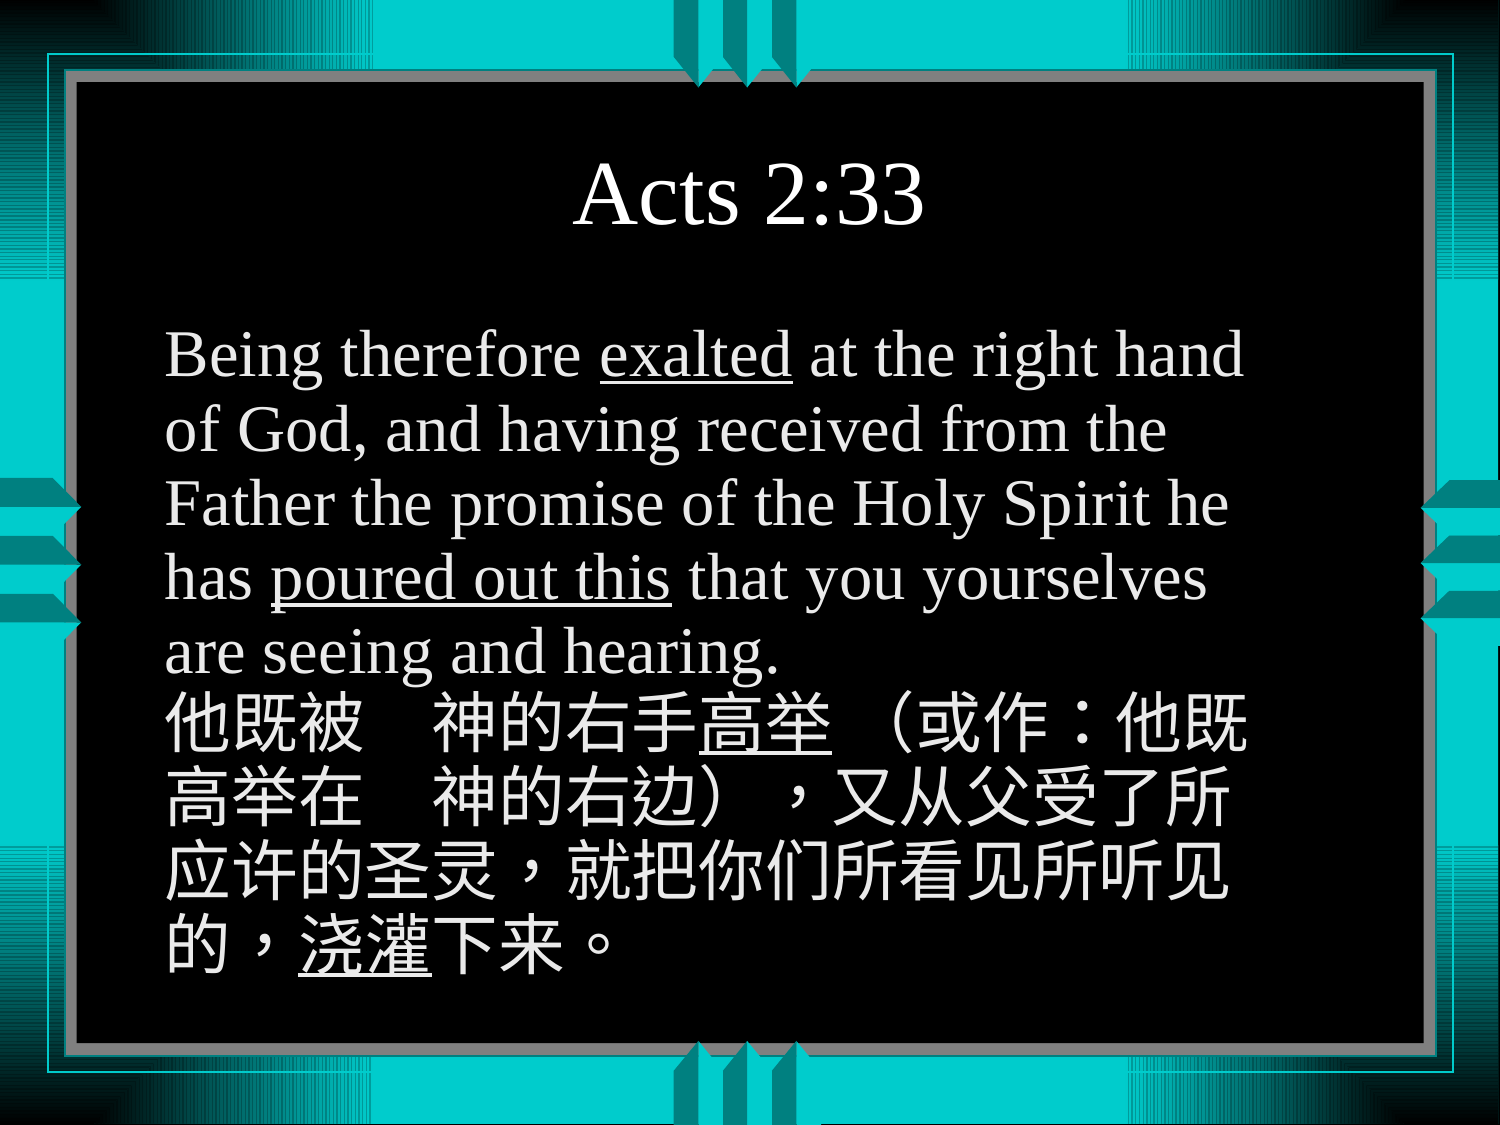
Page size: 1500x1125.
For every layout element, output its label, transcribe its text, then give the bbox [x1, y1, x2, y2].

title Acts 2:33 [112, 99, 1388, 288]
text_box Being therefore exalted at the right hand of God, and having received from the Father the promise of the Holy Spirit he has poured out this that you yourselves are seeing and hearing. 他既被 神的右手高举 （或作：他既高举在 神的右边），又从父受了所应许的圣灵，就把你们所看见所听见的，浇灌下来。 [150, 310, 1313, 992]
